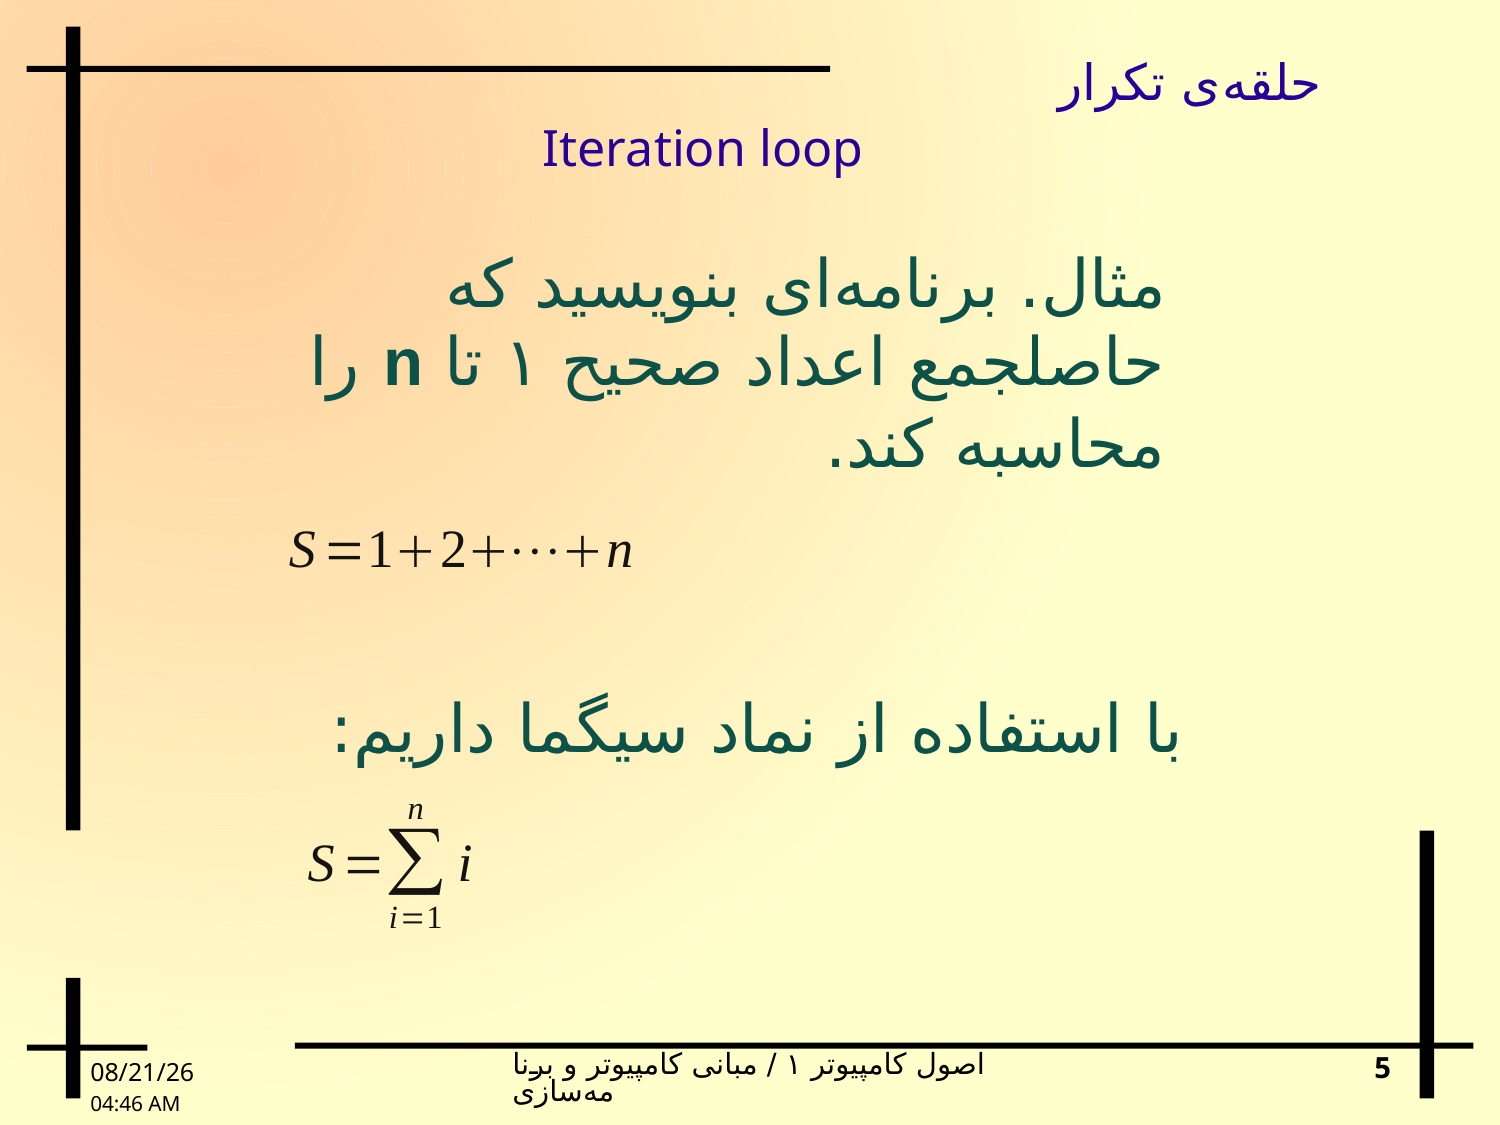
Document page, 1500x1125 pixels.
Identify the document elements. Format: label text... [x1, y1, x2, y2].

list با استفاده از نماد سیگما داریم: [300, 690, 1238, 795]
chart [281, 519, 639, 580]
title حلقه‌ی تکرار Iteration loop [62, 57, 1344, 178]
chart [300, 795, 479, 936]
list مثال. برنامه‌ای بنویسید که حاصلجمع اعداد صحیح ۱ تا n را محاسبه کند. [281, 245, 1219, 455]
